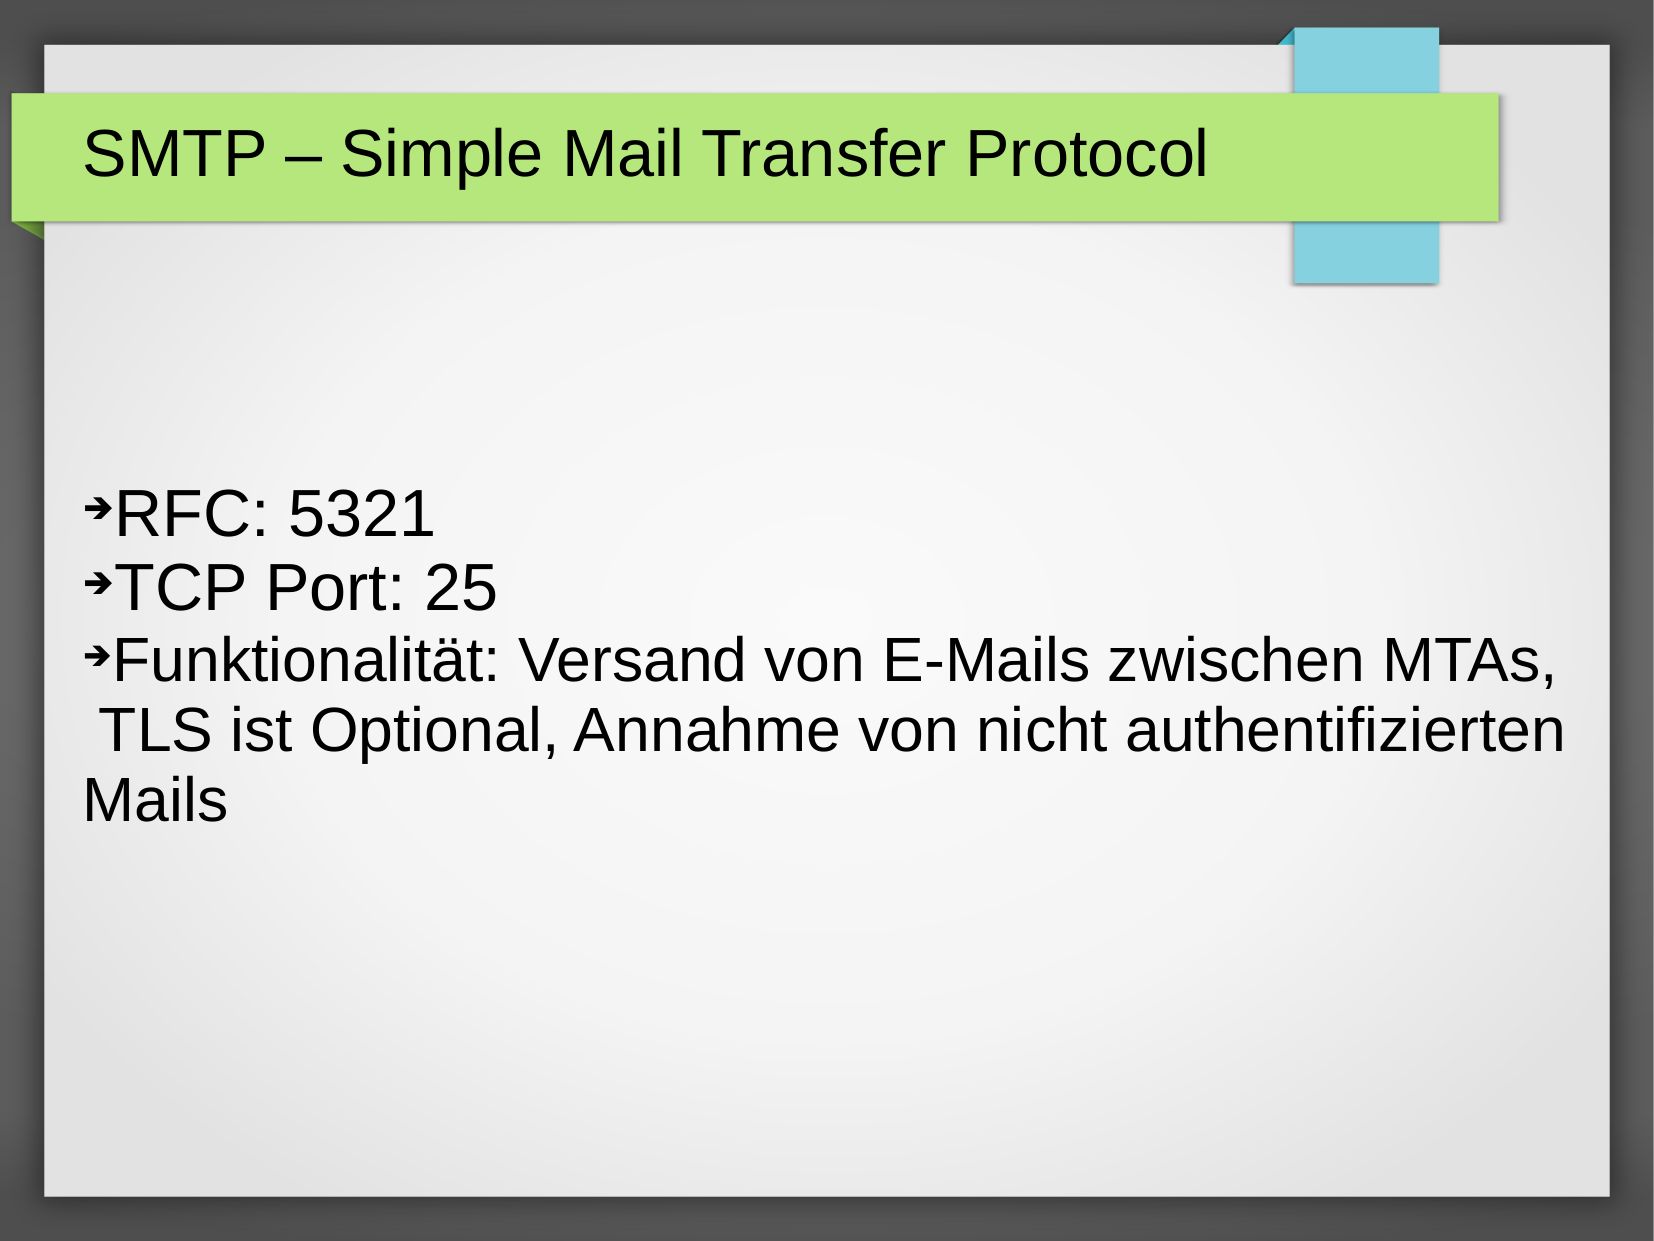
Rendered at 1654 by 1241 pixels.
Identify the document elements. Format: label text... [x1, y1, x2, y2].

title SMTP – Simple Mail Transfer Protocol [82, 94, 1394, 213]
subtitle RFC: 5321 TCP Port: 25 Funktionalität: Versand von E-Mails zwischen MTAs, TLS ist Optional, Annahme von nicht authentifizierten Mails [82, 295, 1571, 1015]
picture [0, 0, 1654, 1241]
